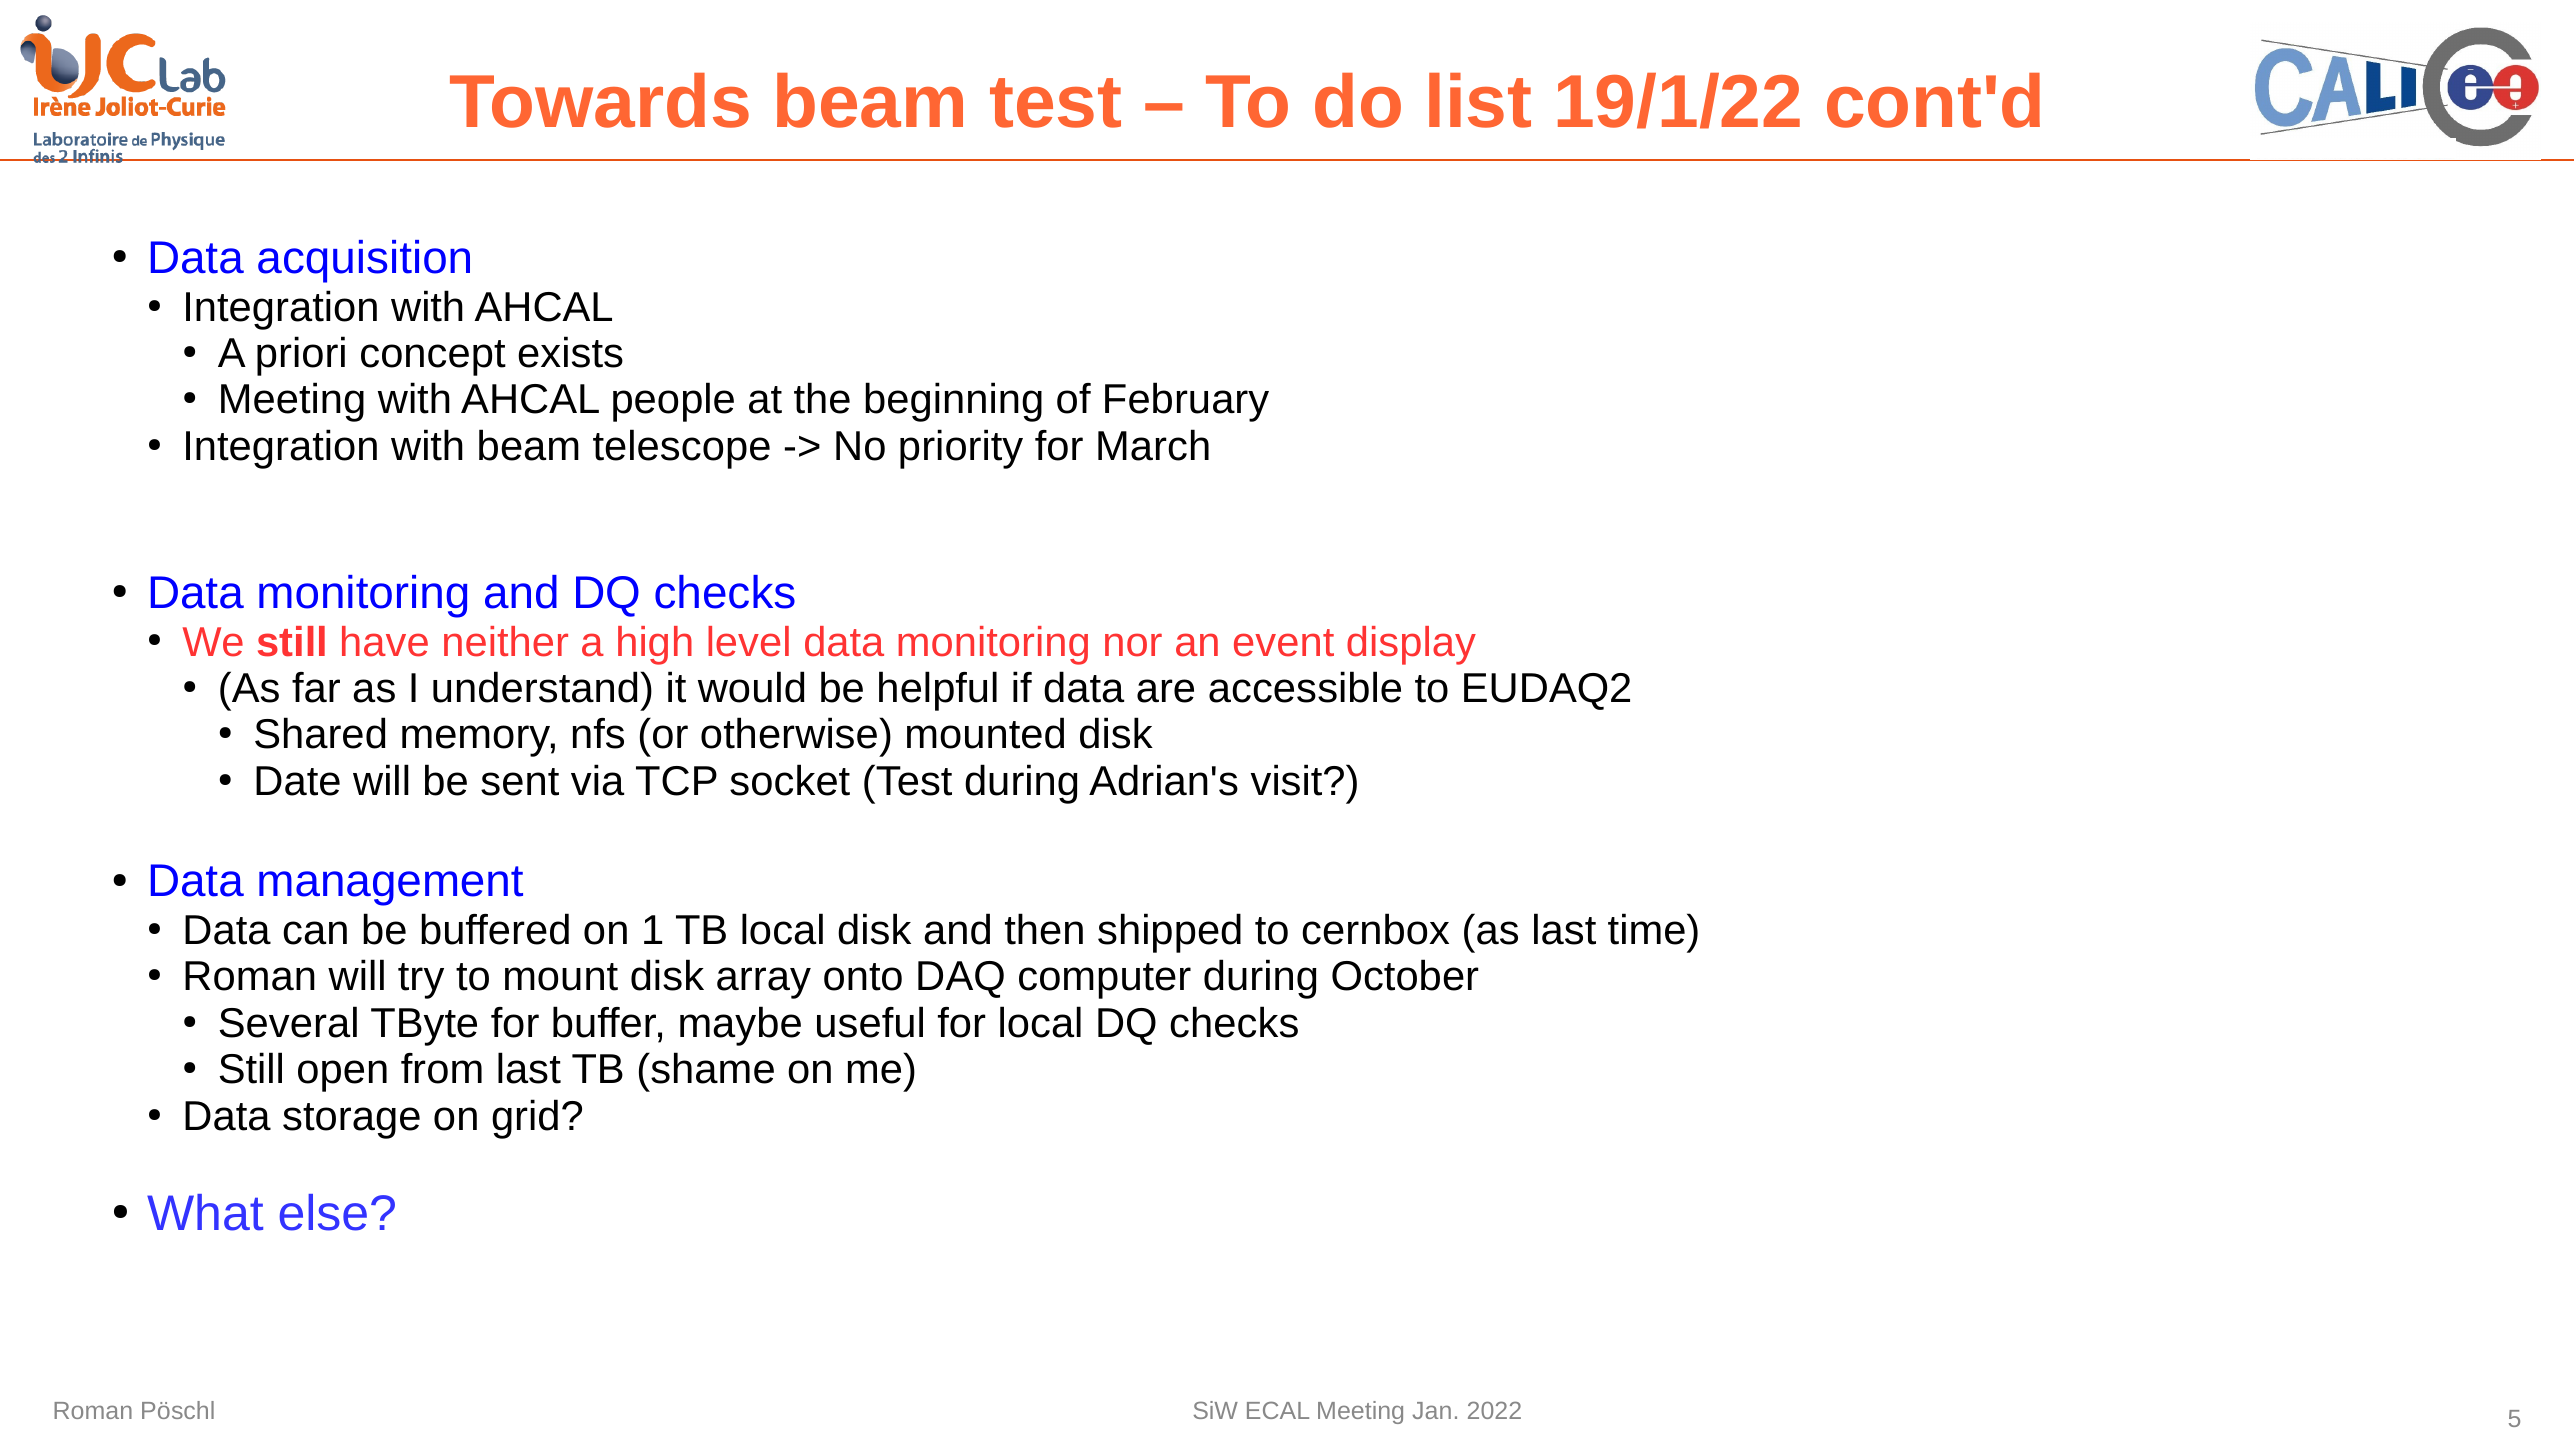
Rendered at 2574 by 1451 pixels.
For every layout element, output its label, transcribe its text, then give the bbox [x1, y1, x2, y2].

picture [2250, 22, 2541, 160]
title Towards beam test – To do list 19/1/22 cont'd [90, 53, 2407, 151]
text_box Data acquisition Integration with AHCAL A priori concept exists Meeting with AHCAL people at the beginning of February Integration with beam telescope -> No priority for March Data monitoring and DQ checks We still have neither a high level data monitoring nor an event display (As far as I understand) it would be helpful if data are accessible to EUDAQ2 Shared memory, nfs (or otherwise) mounted disk Date will be sent via TCP socket (Test during Adrian's visit?) Data management Data can be buffered on 1 TB local disk and then shipped to cernbox (as last time) Roman will try to mount disk array onto DAQ computer during October Several TByte for buffer, maybe useful for local DQ checks Still open from last TB (shame on me) Data storage on grid? What else? [96, 178, 2164, 1377]
picture [4, 0, 241, 178]
